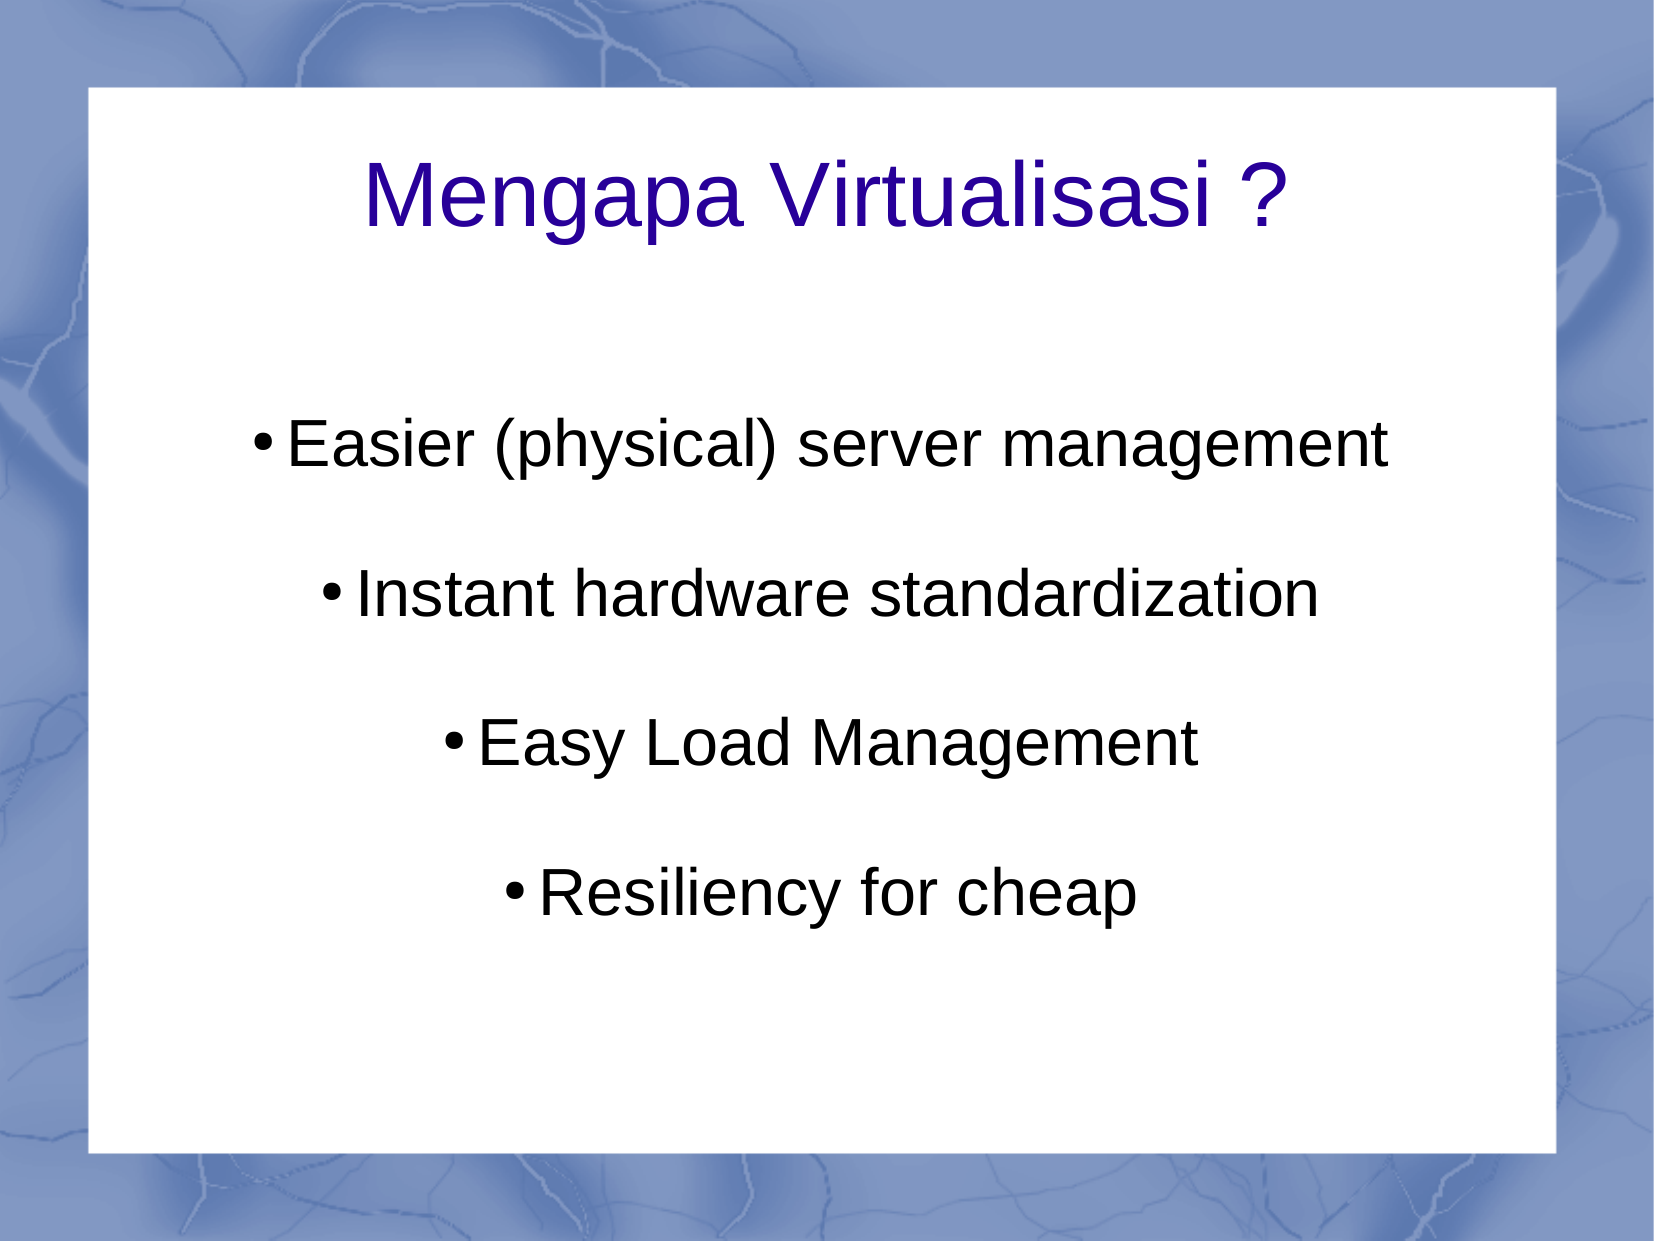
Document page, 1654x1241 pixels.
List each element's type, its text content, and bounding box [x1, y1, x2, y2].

title Mengapa Virtualisasi ? [118, 98, 1536, 291]
picture [0, 0, 1654, 1241]
subtitle Easier (physical) server management Instant hardware standardization Easy Load Management Resiliency for cheap [147, 333, 1506, 1003]
